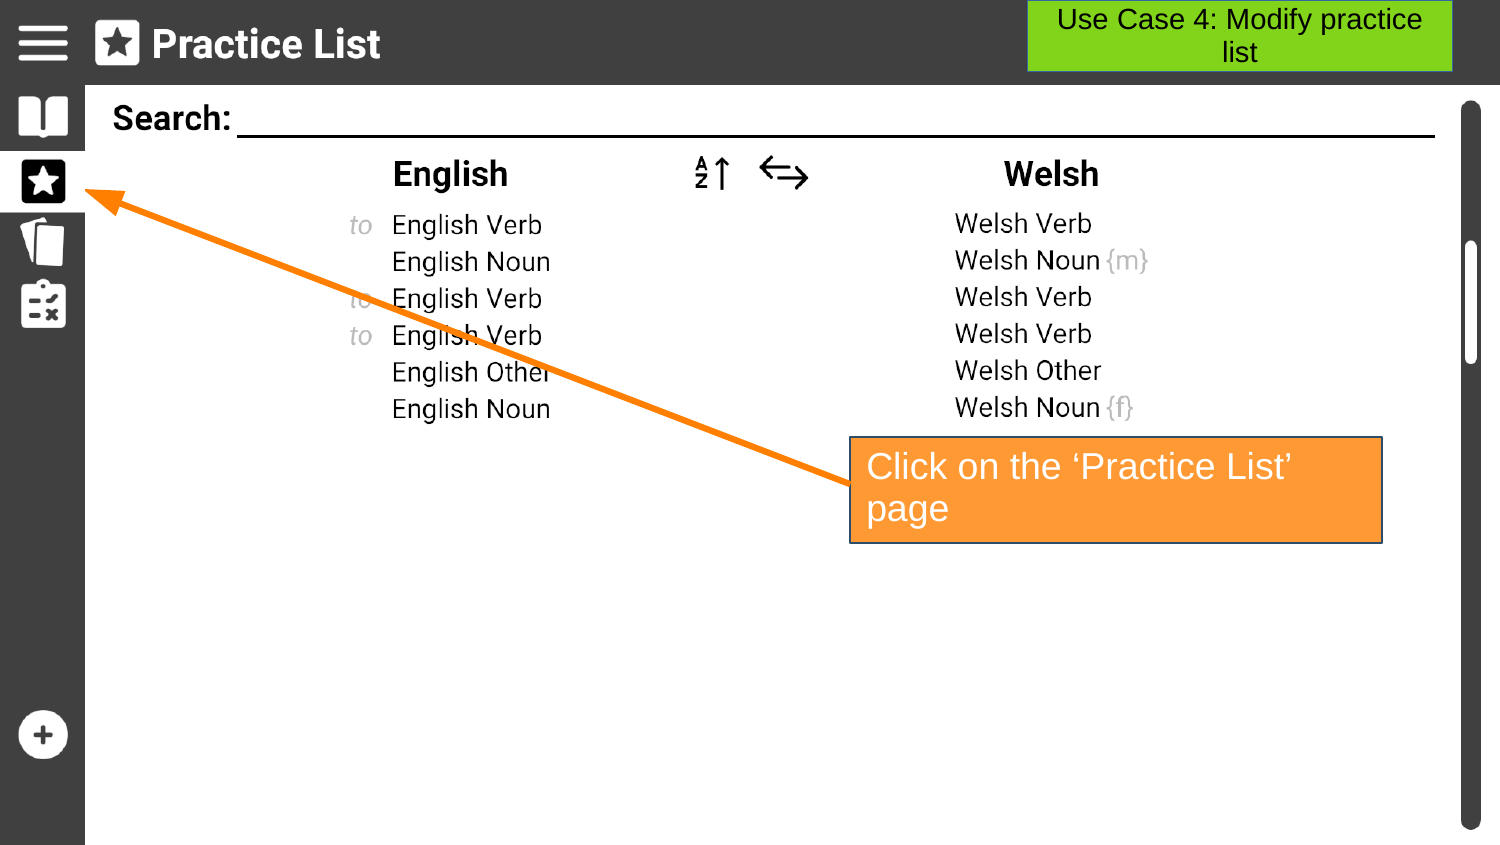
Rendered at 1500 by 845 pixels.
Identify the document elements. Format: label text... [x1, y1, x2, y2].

text_box Click on the ‘Practice List’ page [850, 437, 1383, 544]
text_box Use Case 4: Modify practice list [1027, 0, 1453, 72]
picture [0, 0, 1500, 845]
